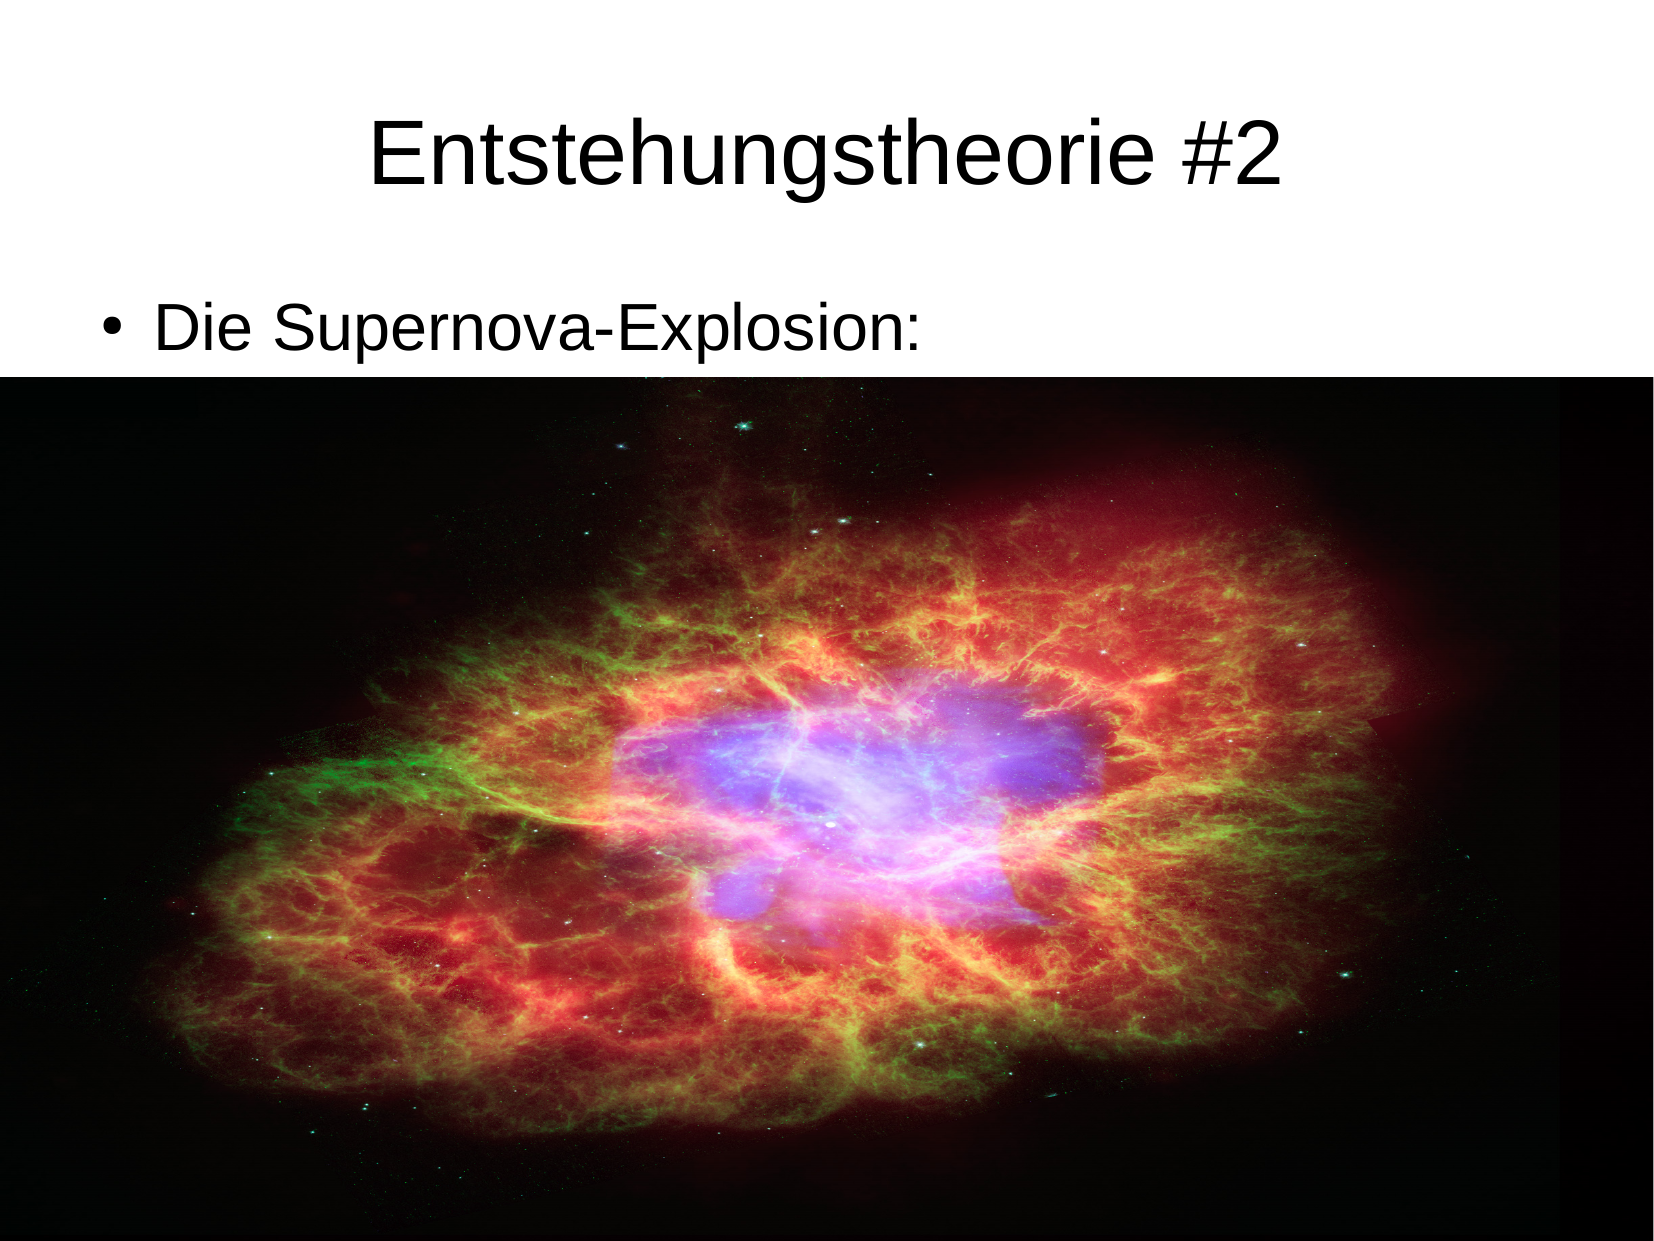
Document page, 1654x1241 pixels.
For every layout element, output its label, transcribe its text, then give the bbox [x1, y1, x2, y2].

title Entstehungstheorie #2 [82, 49, 1571, 257]
list Die Supernova-Explosion: [82, 290, 1571, 377]
picture [0, 377, 1654, 1241]
